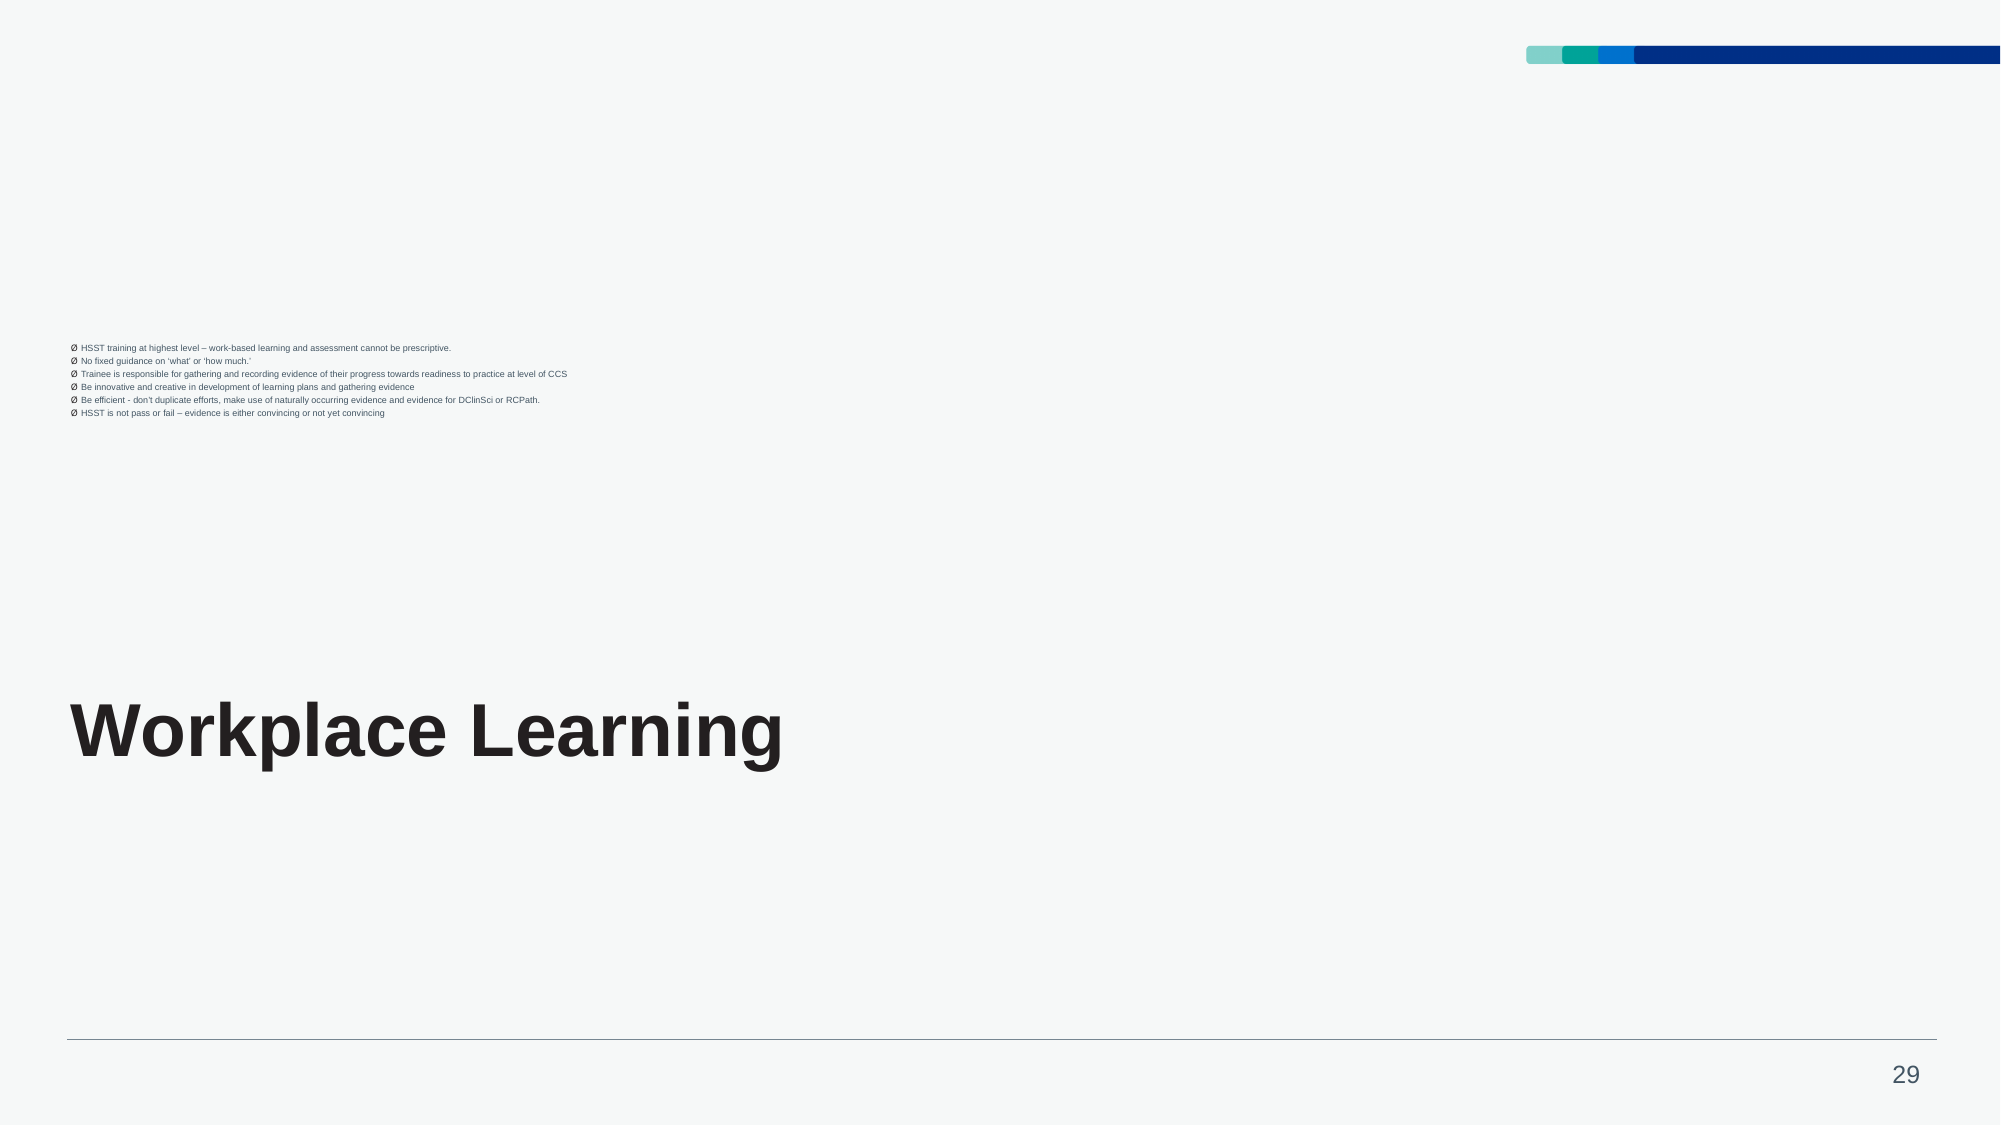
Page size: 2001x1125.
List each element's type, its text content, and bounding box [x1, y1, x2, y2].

list HSST training at highest level – work-based learning and assessment cannot be prescriptive. No fixed guidance on ‘what’ or ‘how much.’ Trainee is responsible for gathering and recording evidence of their progress towards readiness to practice at level of CCS Be innovative and creative in development of learning plans and gathering evidence Be efficient - don’t duplicate efforts, make use of naturally occurring evidence and evidence for DClinSci or RCPath. HSST is not pass or fail – evidence is either convincing or not yet convincing [66, 221, 1939, 1045]
title Workplace Learning [64, 0, 1936, 142]
